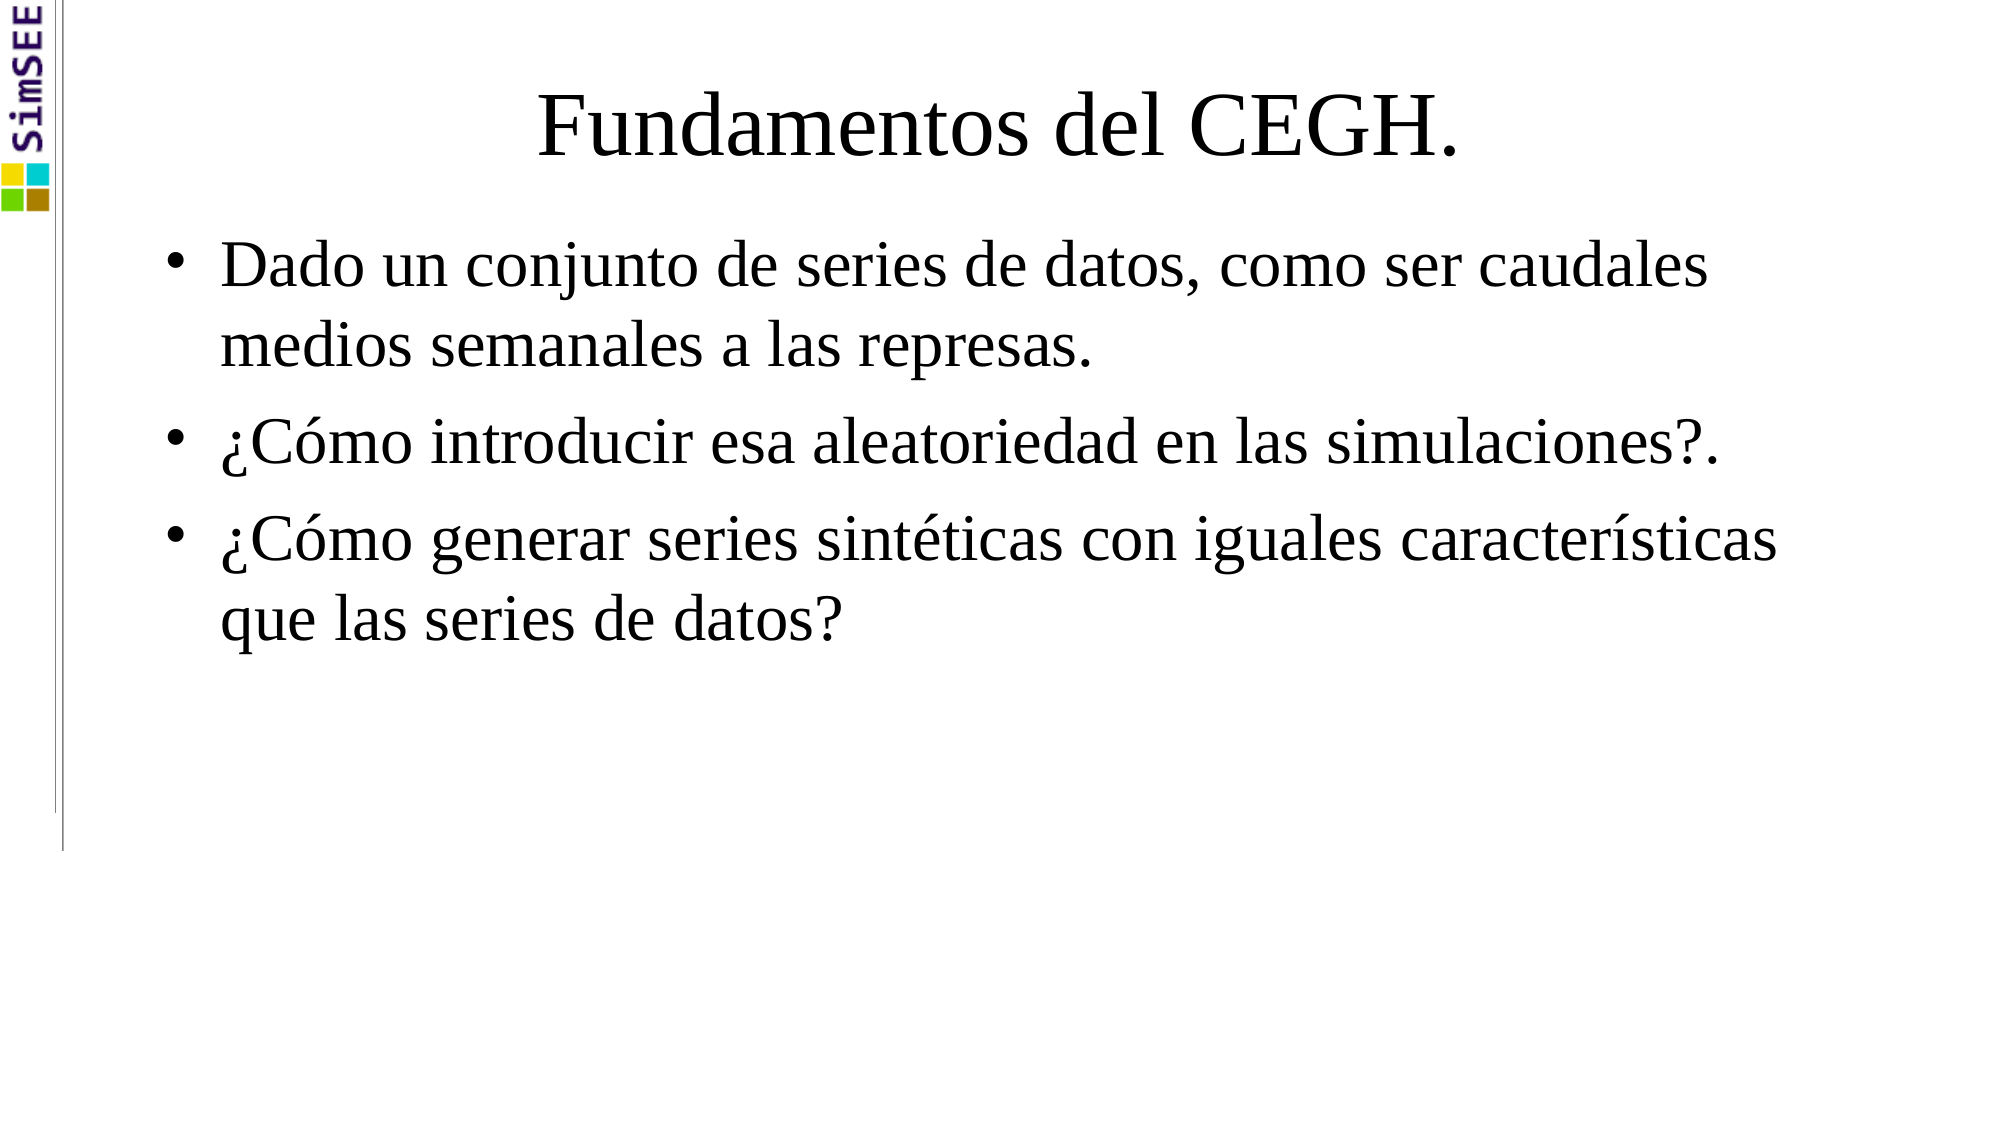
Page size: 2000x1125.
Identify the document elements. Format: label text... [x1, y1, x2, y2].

title Fundamentos del CEGH. [149, 24, 1850, 212]
picture [0, 162, 51, 213]
list Dado un conjunto de series de datos, como ser caudales medios semanales a las represas. ¿Cómo introducir esa aleatoriedad en las simulaciones?. ¿Cómo generar series sintéticas con iguales características que las series de datos? [149, 212, 1850, 988]
picture [0, 5, 52, 154]
